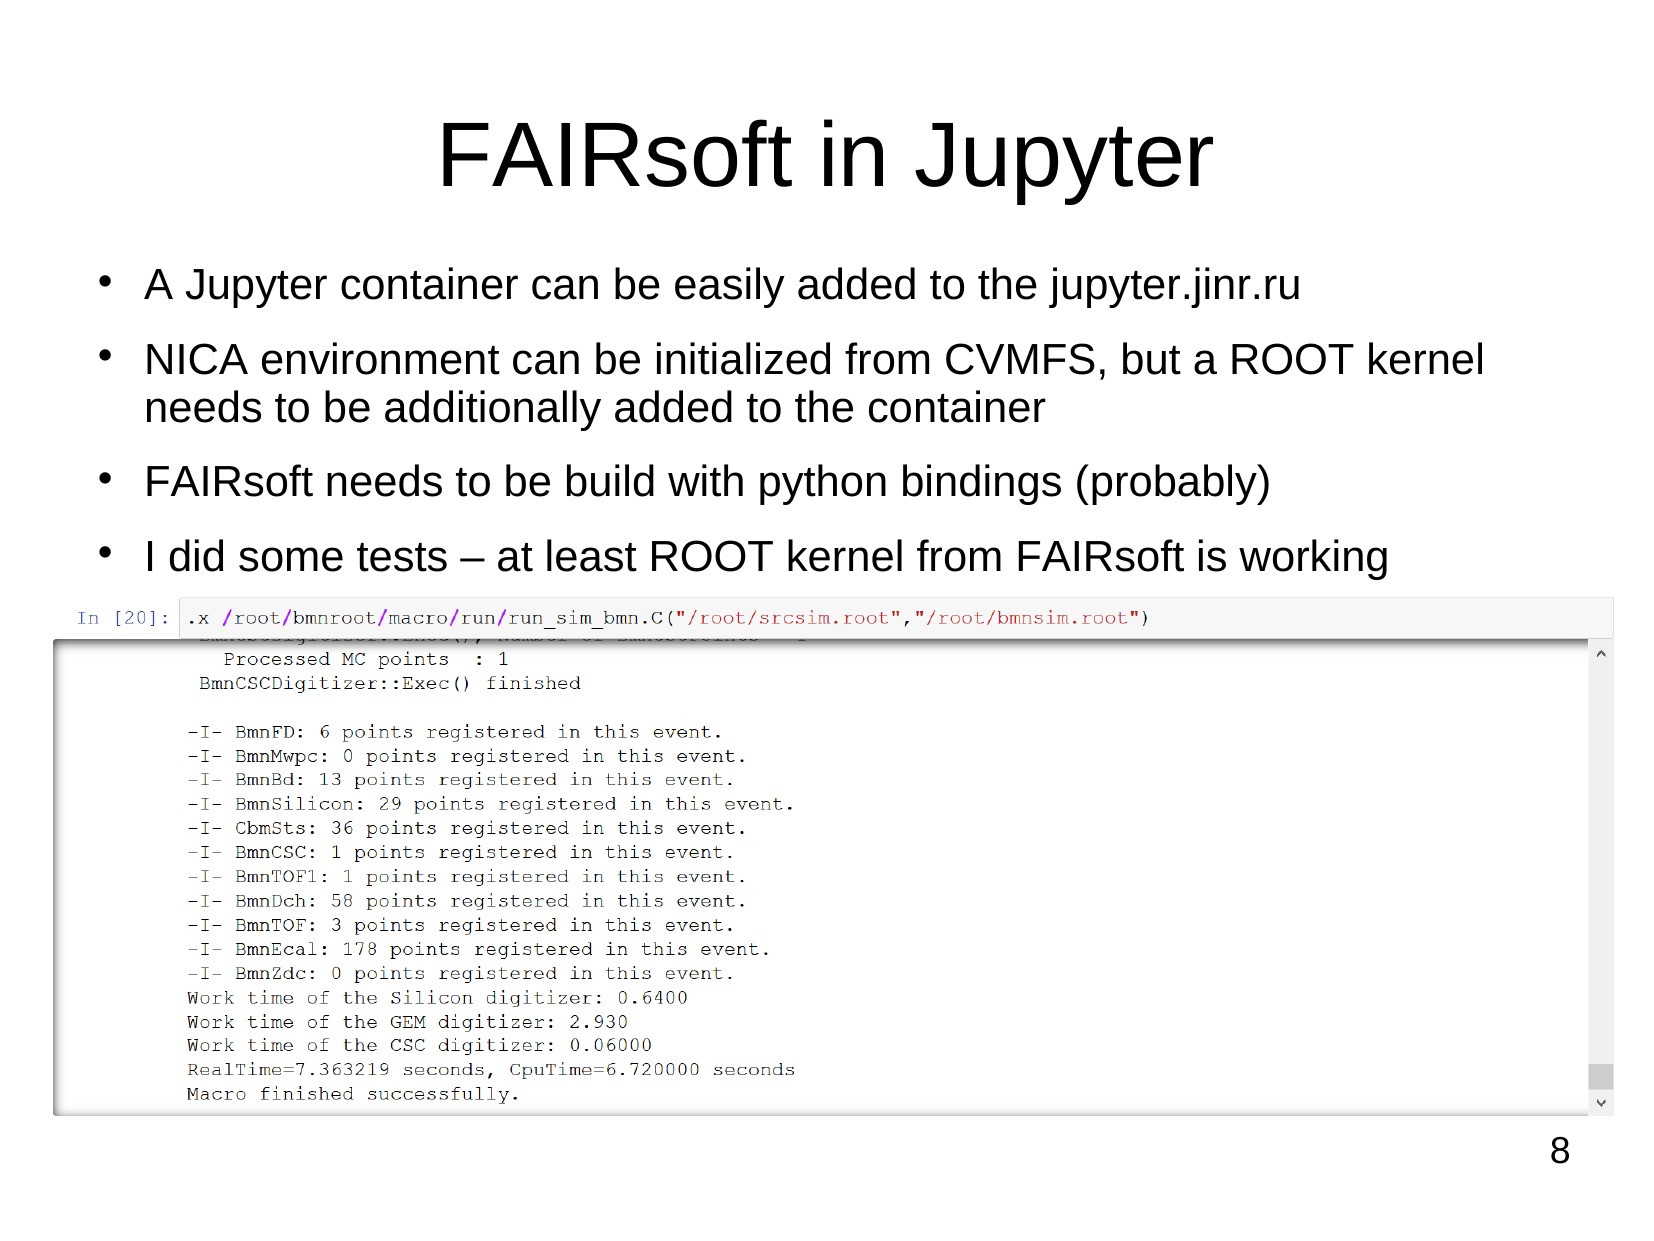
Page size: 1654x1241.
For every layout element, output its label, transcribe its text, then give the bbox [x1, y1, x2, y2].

list A Jupyter container can be easily added to the jupyter.jinr.ru NICA environment can be initialized from CVMFS, but a ROOT kernel needs to be additionally added to the container FAIRsoft needs to be build with python bindings (probably) I did some tests – at least ROOT kernel from FAIRsoft is working [82, 256, 1546, 580]
title FAIRsoft in Jupyter [82, 49, 1571, 257]
picture [30, 580, 1631, 1126]
